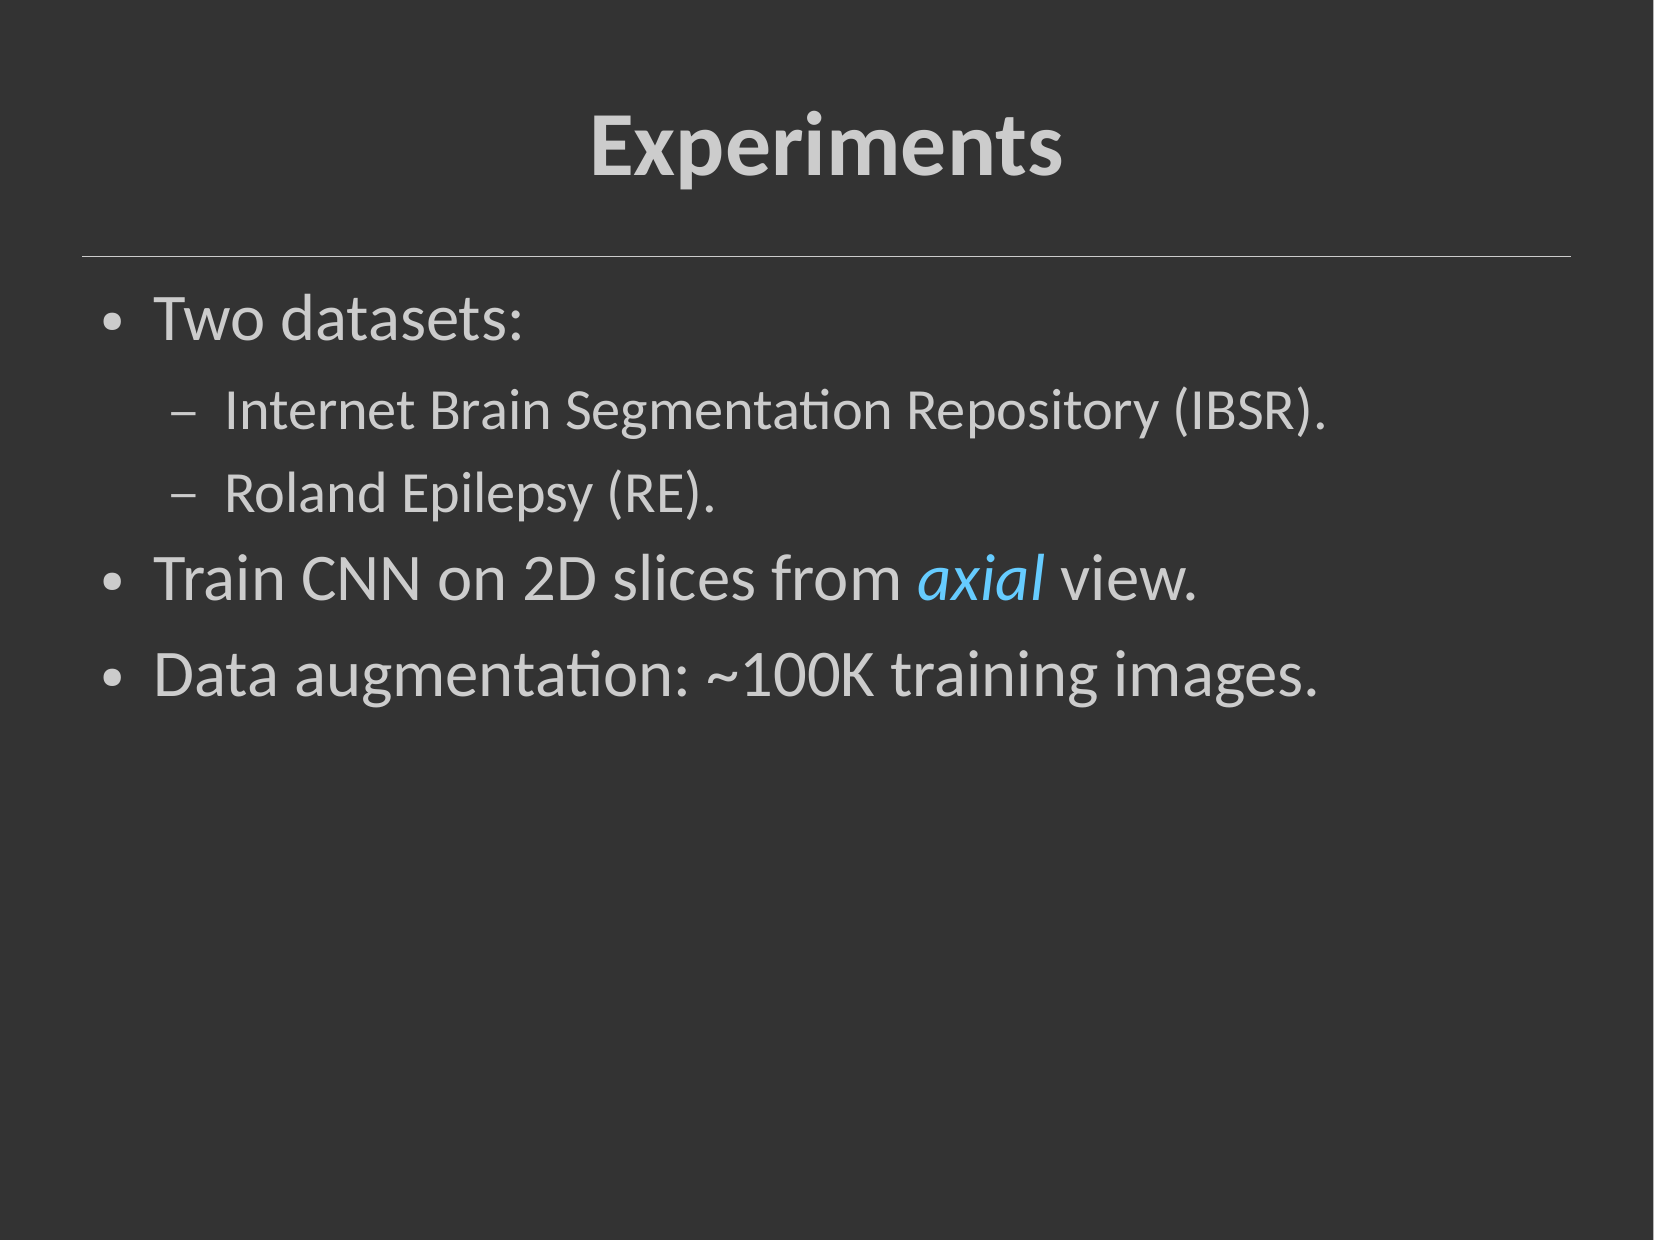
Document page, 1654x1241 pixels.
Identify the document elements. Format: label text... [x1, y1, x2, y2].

list Two datasets: Internet Brain Segmentation Repository (IBSR). Roland Epilepsy (RE). Train CNN on 2D slices from axial view. Data augmentation: ~100K training images. [82, 290, 1571, 1010]
title Experiments [82, 49, 1571, 257]
